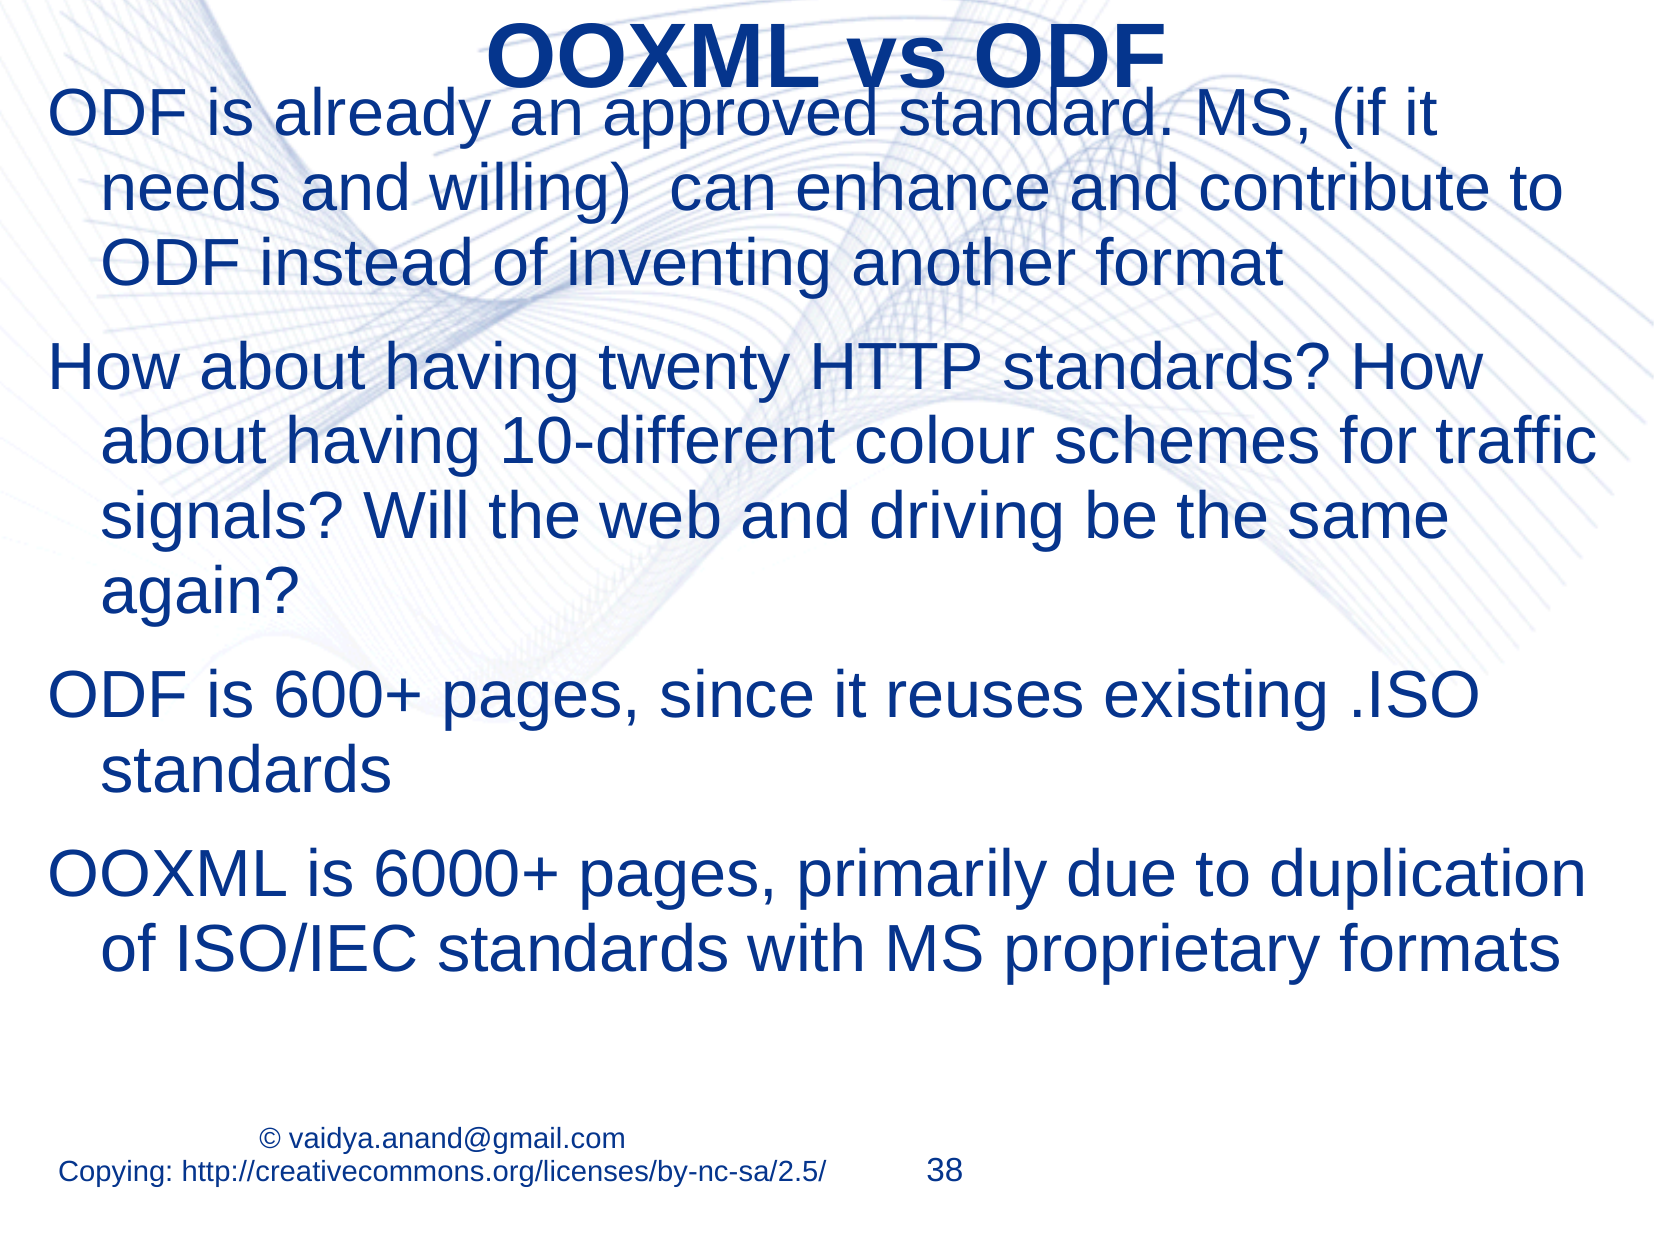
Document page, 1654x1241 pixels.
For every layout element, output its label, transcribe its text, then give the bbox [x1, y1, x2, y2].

title OOXML vs ODF [29, 0, 1625, 75]
picture [0, 0, 1654, 1241]
list ODF is already an approved standard. MS, (if it needs and willing) can enhance and contribute to ODF instead of inventing another format How about having twenty HTTP standards? How about having 10-different colour schemes for traffic signals? Will the web and driving be the same again? ODF is 600+ pages, since it reuses existing .ISO standards OOXML is 6000+ pages, primarily due to duplication of ISO/IEC standards with MS proprietary formats [29, 75, 1625, 1203]
